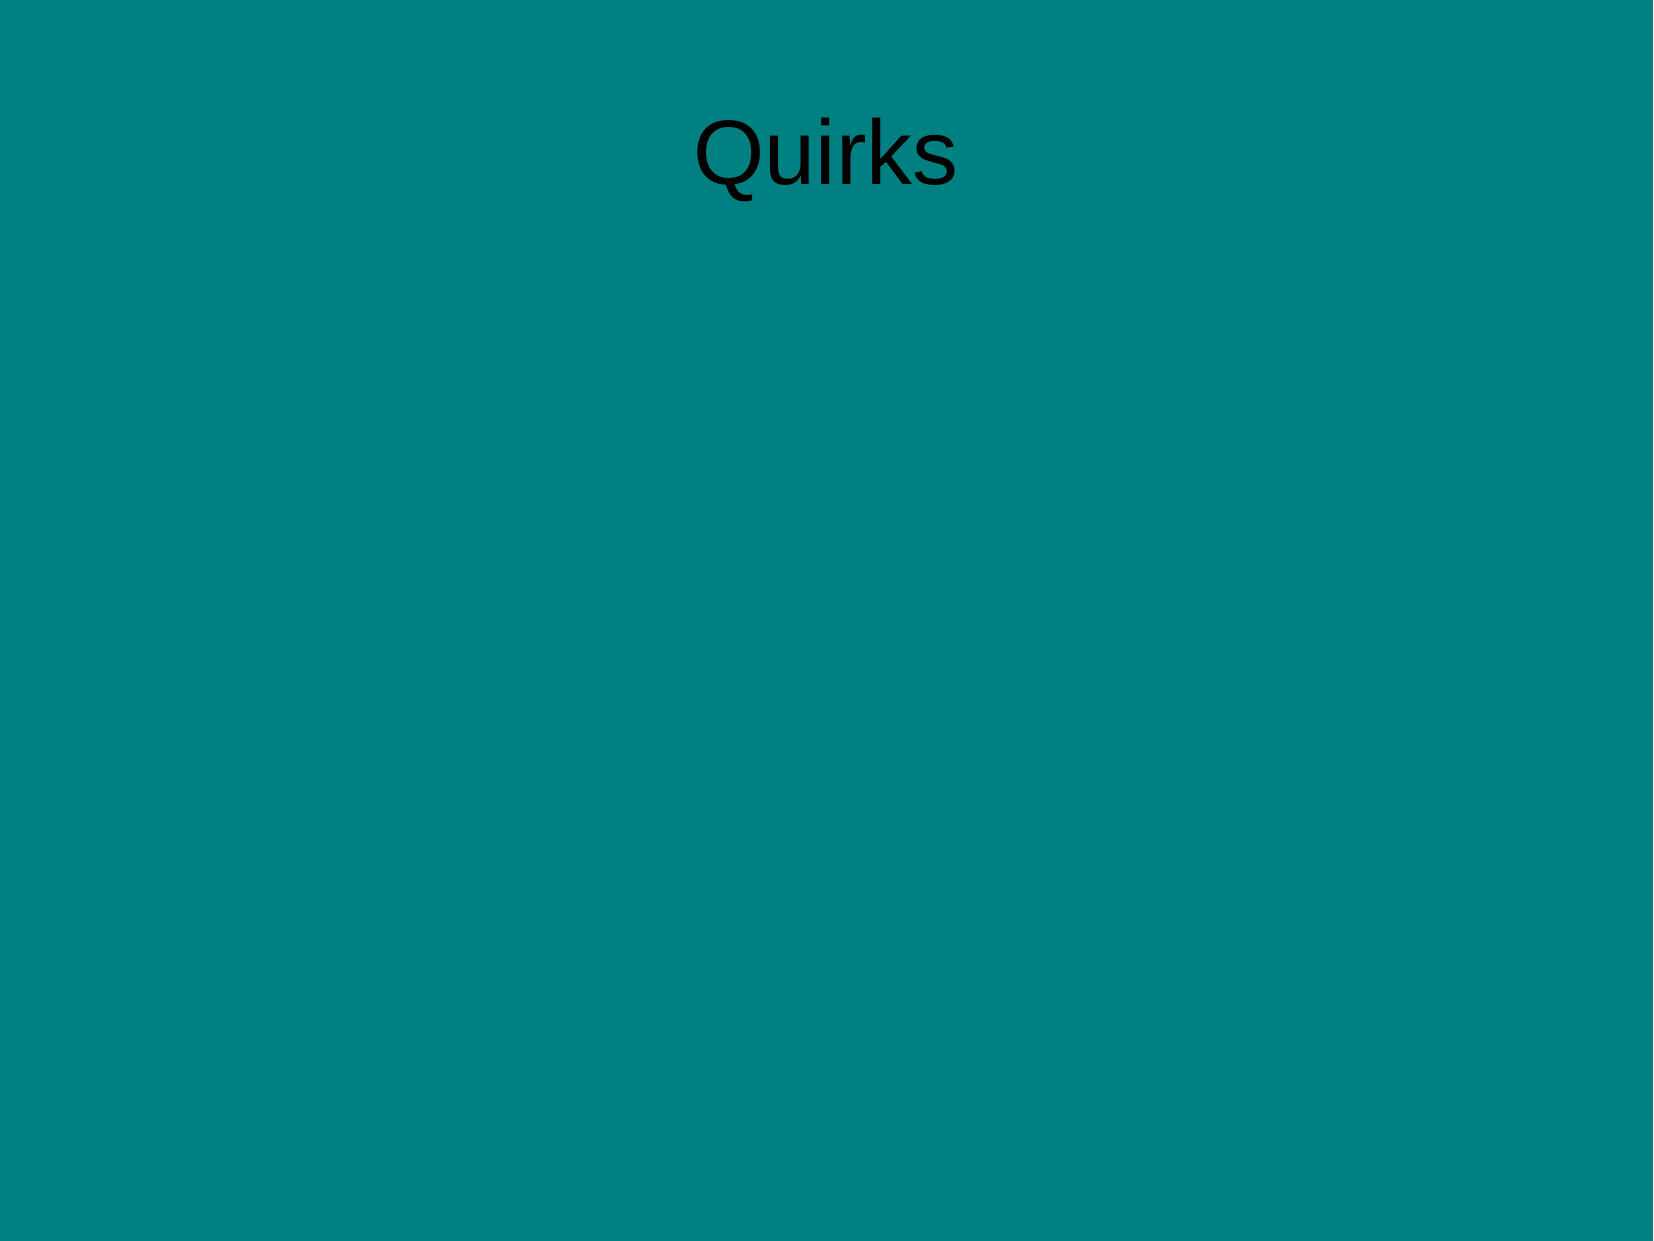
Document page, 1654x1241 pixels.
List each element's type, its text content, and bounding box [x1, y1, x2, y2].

title Quirks [82, 49, 1571, 257]
